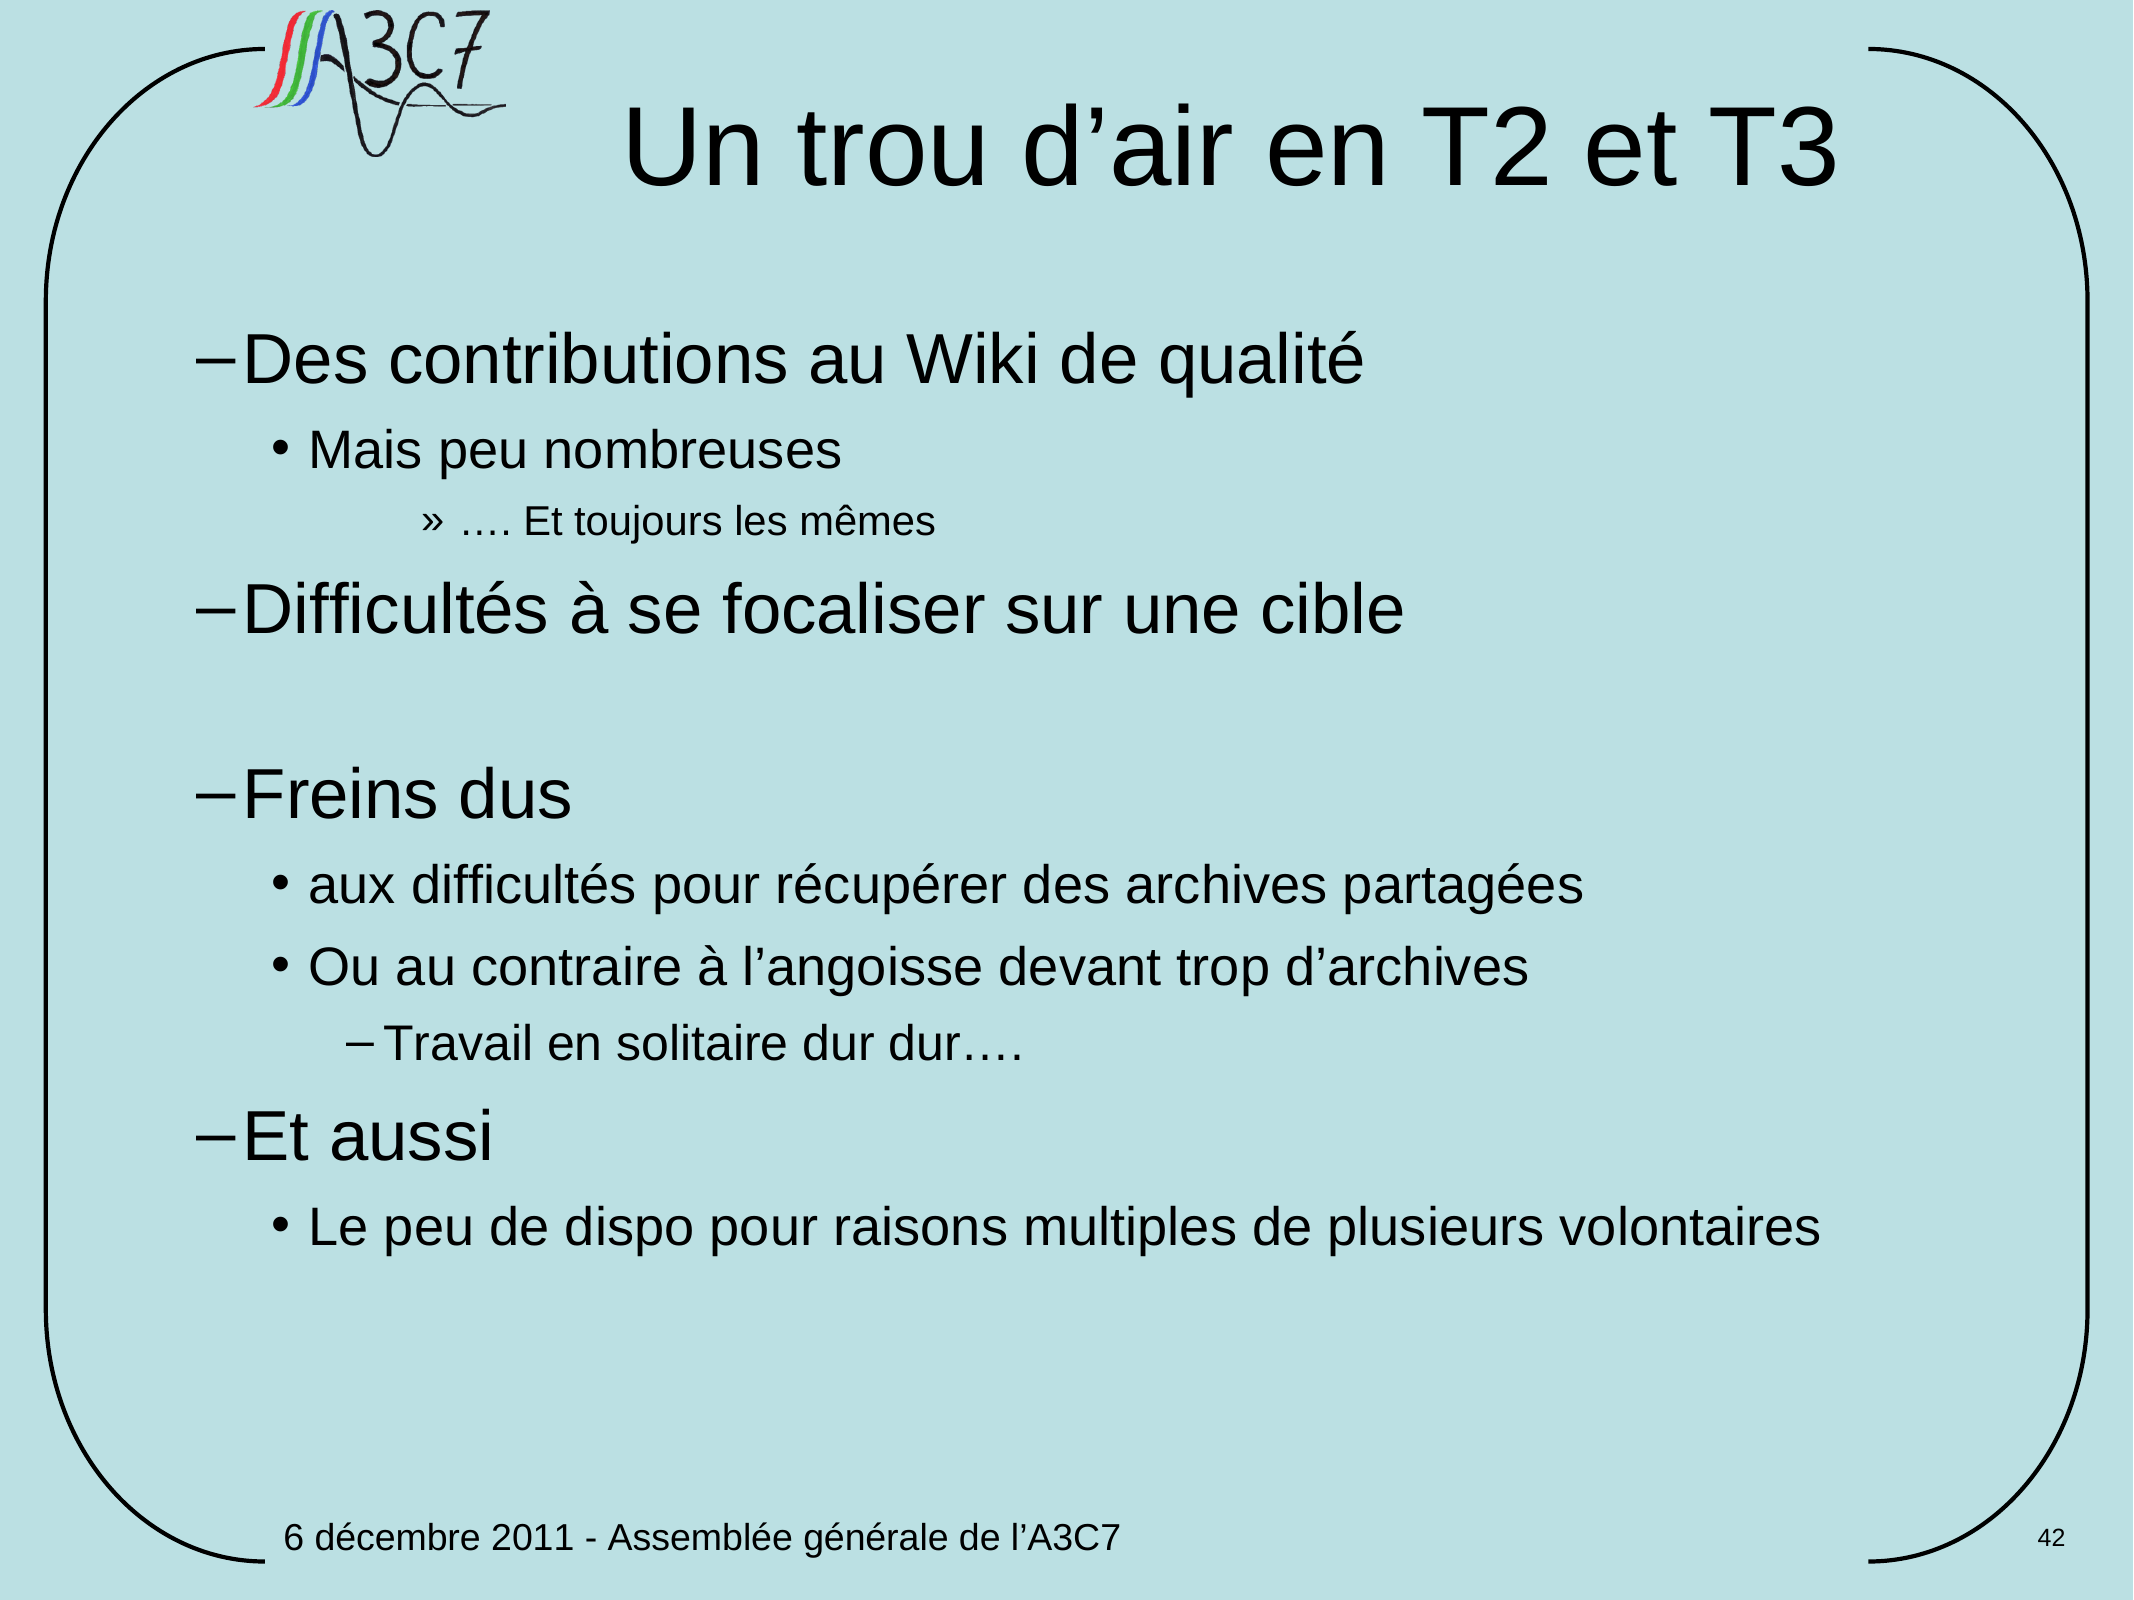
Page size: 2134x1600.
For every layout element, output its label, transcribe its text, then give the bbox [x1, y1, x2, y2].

text_box 6 décembre 2011 - Assemblée générale de l’A3C7 [274, 1512, 1131, 1558]
list Des contributions au Wiki de qualité Mais peu nombreuses …. Et toujours les mêmes Difficultés à se focaliser sur une cible Freins dus aux difficultés pour récupérer des archives partagées Ou au contraire à l’angoisse devant trop d’archives Travail en solitaire dur dur…. Et aussi Le peu de dispo pour raisons multiples de plusieurs volontaires [106, 304, 2028, 1476]
picture [253, 10, 506, 157]
title Un trou d’air en T2 et T3 [445, 64, 2027, 304]
